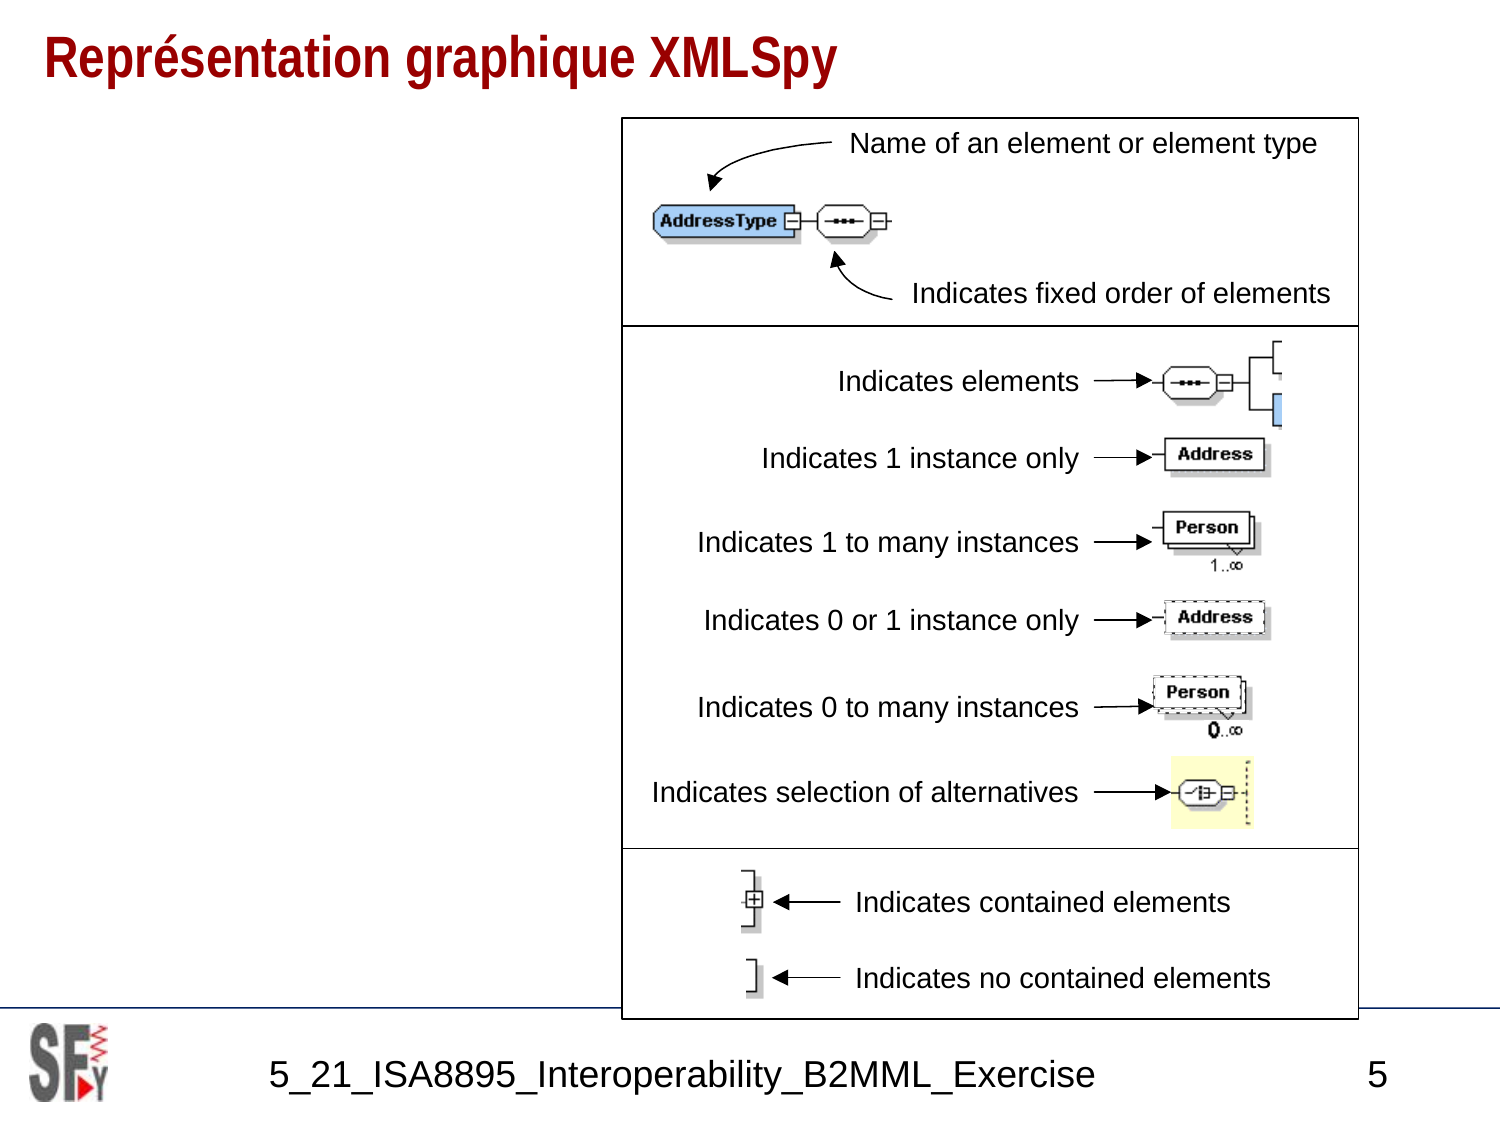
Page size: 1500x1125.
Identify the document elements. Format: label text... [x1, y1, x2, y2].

title Représentation graphique XMLSpy [29, 12, 1471, 138]
picture [621, 117, 1362, 1022]
footer 5_21_ISA8895_Interoperability_B2MML_Exercise [253, 1034, 1336, 1103]
picture [29, 1023, 108, 1102]
slide_number <numéro> [1352, 1034, 1490, 1103]
